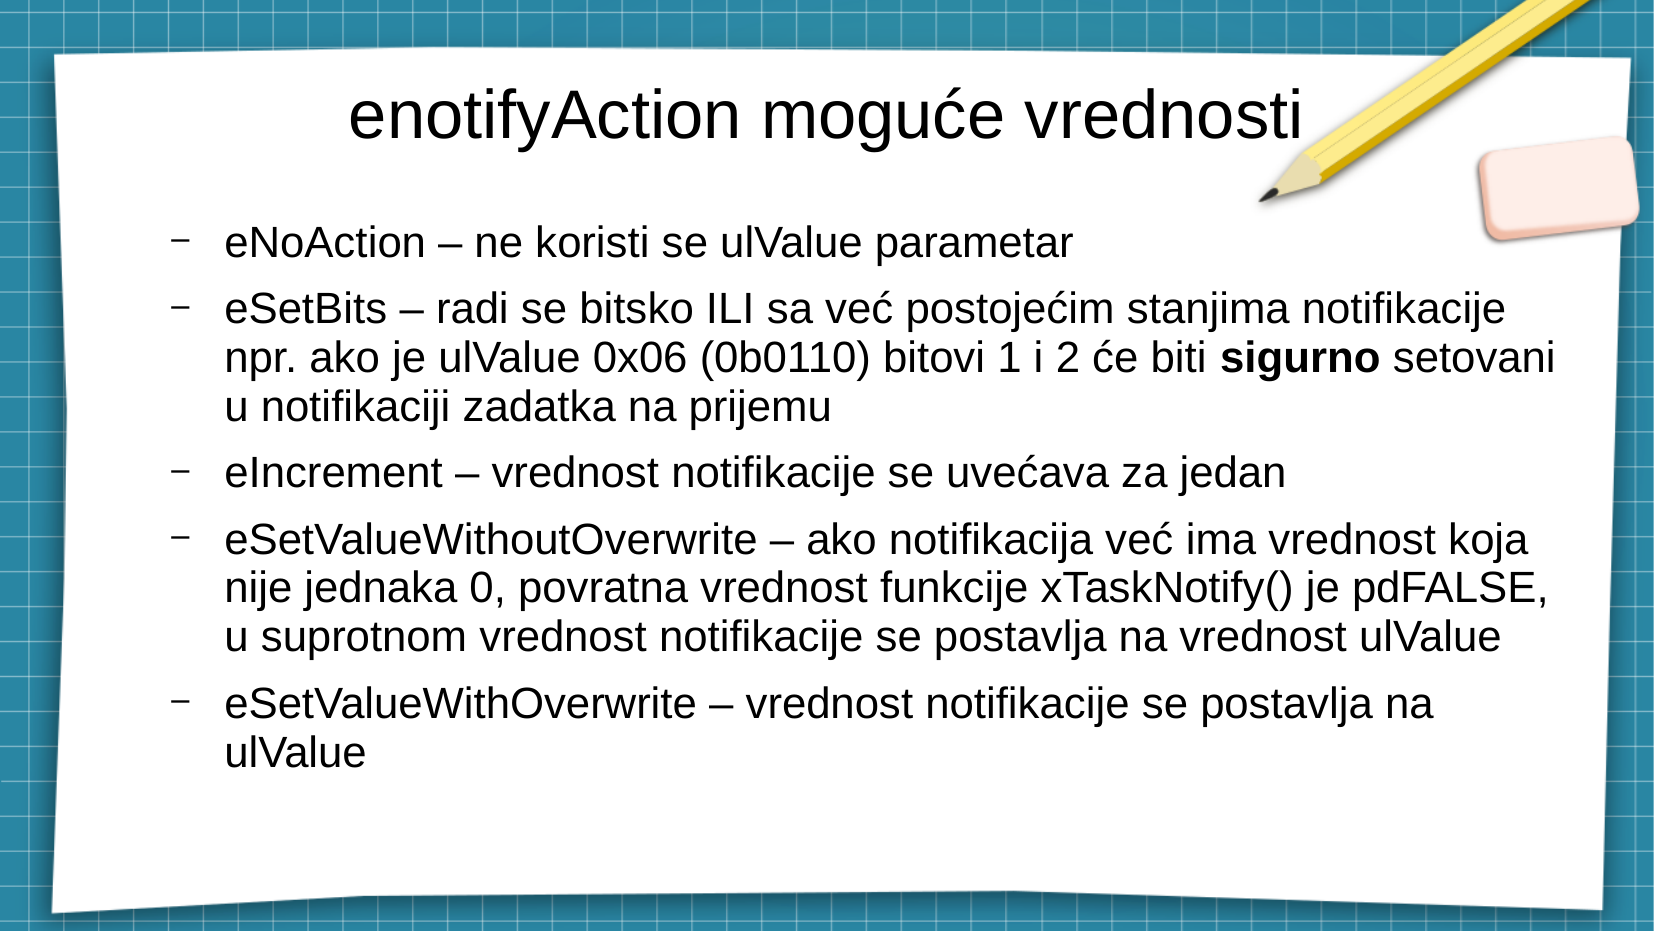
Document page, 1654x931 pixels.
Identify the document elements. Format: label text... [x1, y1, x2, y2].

picture [0, 0, 1654, 931]
list eNoAction – ne koristi se ulValue parametar eSetBits – radi se bitsko ILI sa već postojećim stanjima notifikacije npr. ako je ulValue 0x06 (0b0110) bitovi 1 i 2 će biti sigurno setovani u notifikaciji zadatka na prijemu eIncrement – vrednost notifikacije se uvećava za jedan eSetValueWithoutOverwrite – ako notifikacija već ima vrednost koja nije jednaka 0, povratna vrednost funkcije xTaskNotify() je pdFALSE, u suprotnom vrednost notifikacije se postavlja na vrednost ulValue eSetValueWithOverwrite – vrednost notifikacije se postavlja na ulValue [82, 217, 1571, 826]
title enotifyAction moguće vrednosti [82, 37, 1571, 193]
